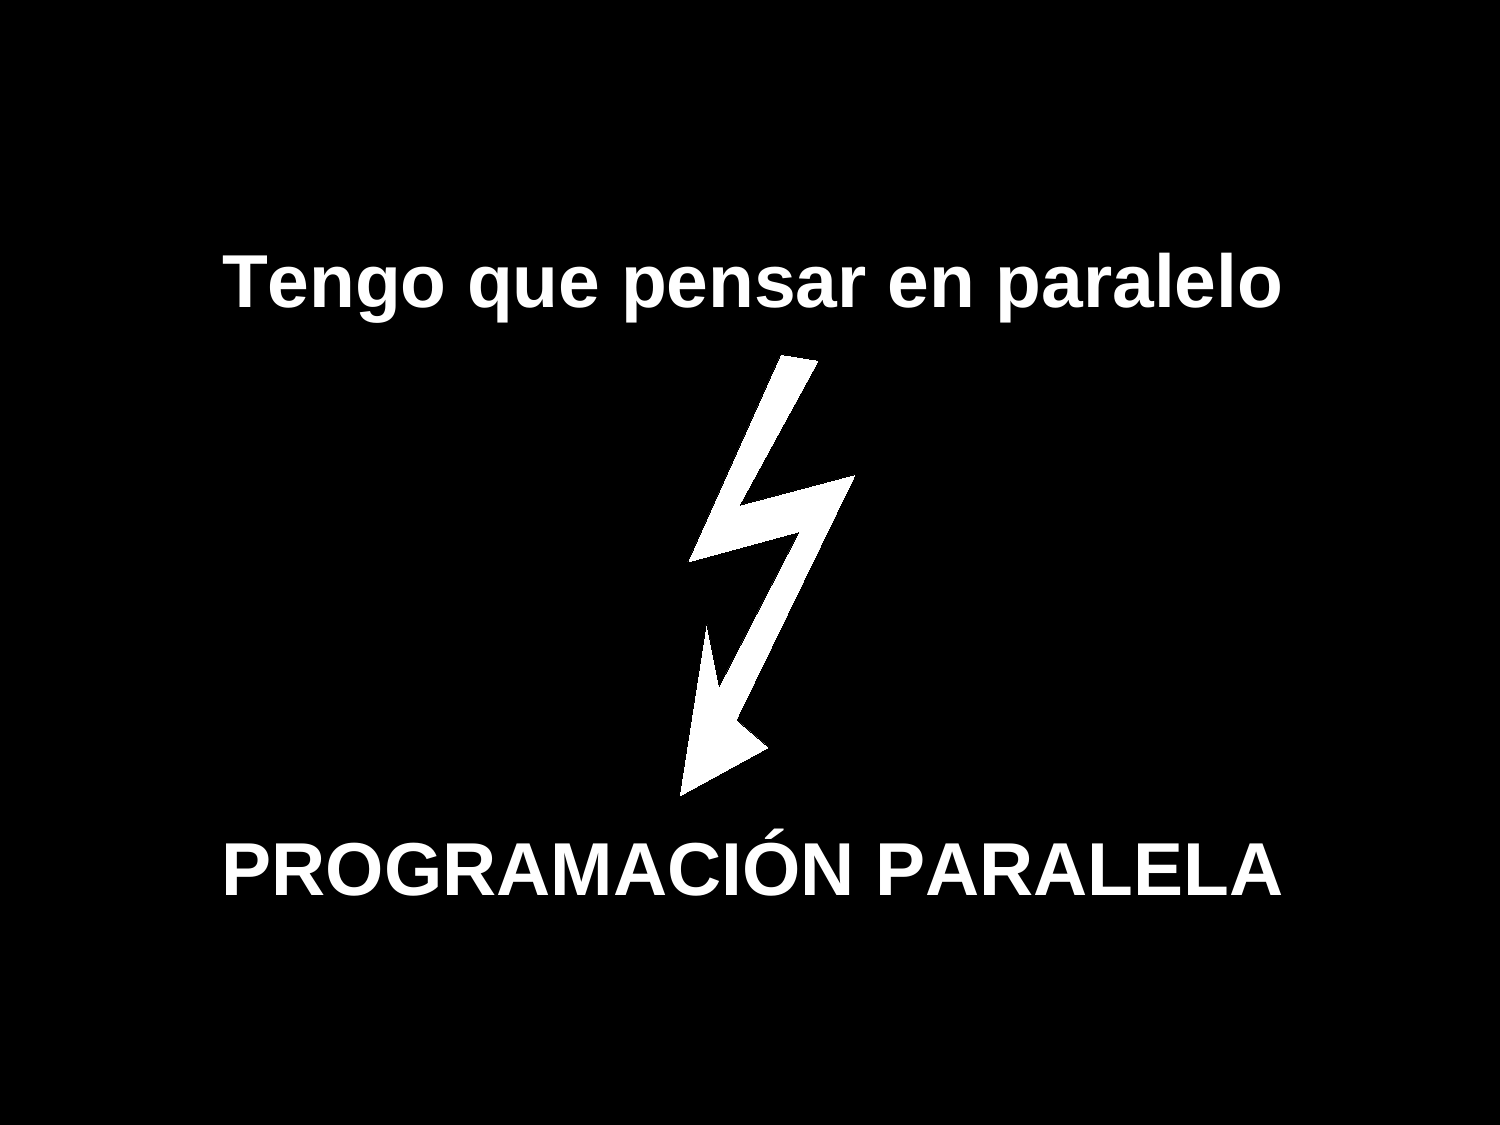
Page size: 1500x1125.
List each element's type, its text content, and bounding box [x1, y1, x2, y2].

text_box Tengo que pensar en paralelo PROGRAMACIÓN PARALELA [0, 0, 1500, 1125]
text_box [679, 354, 857, 798]
